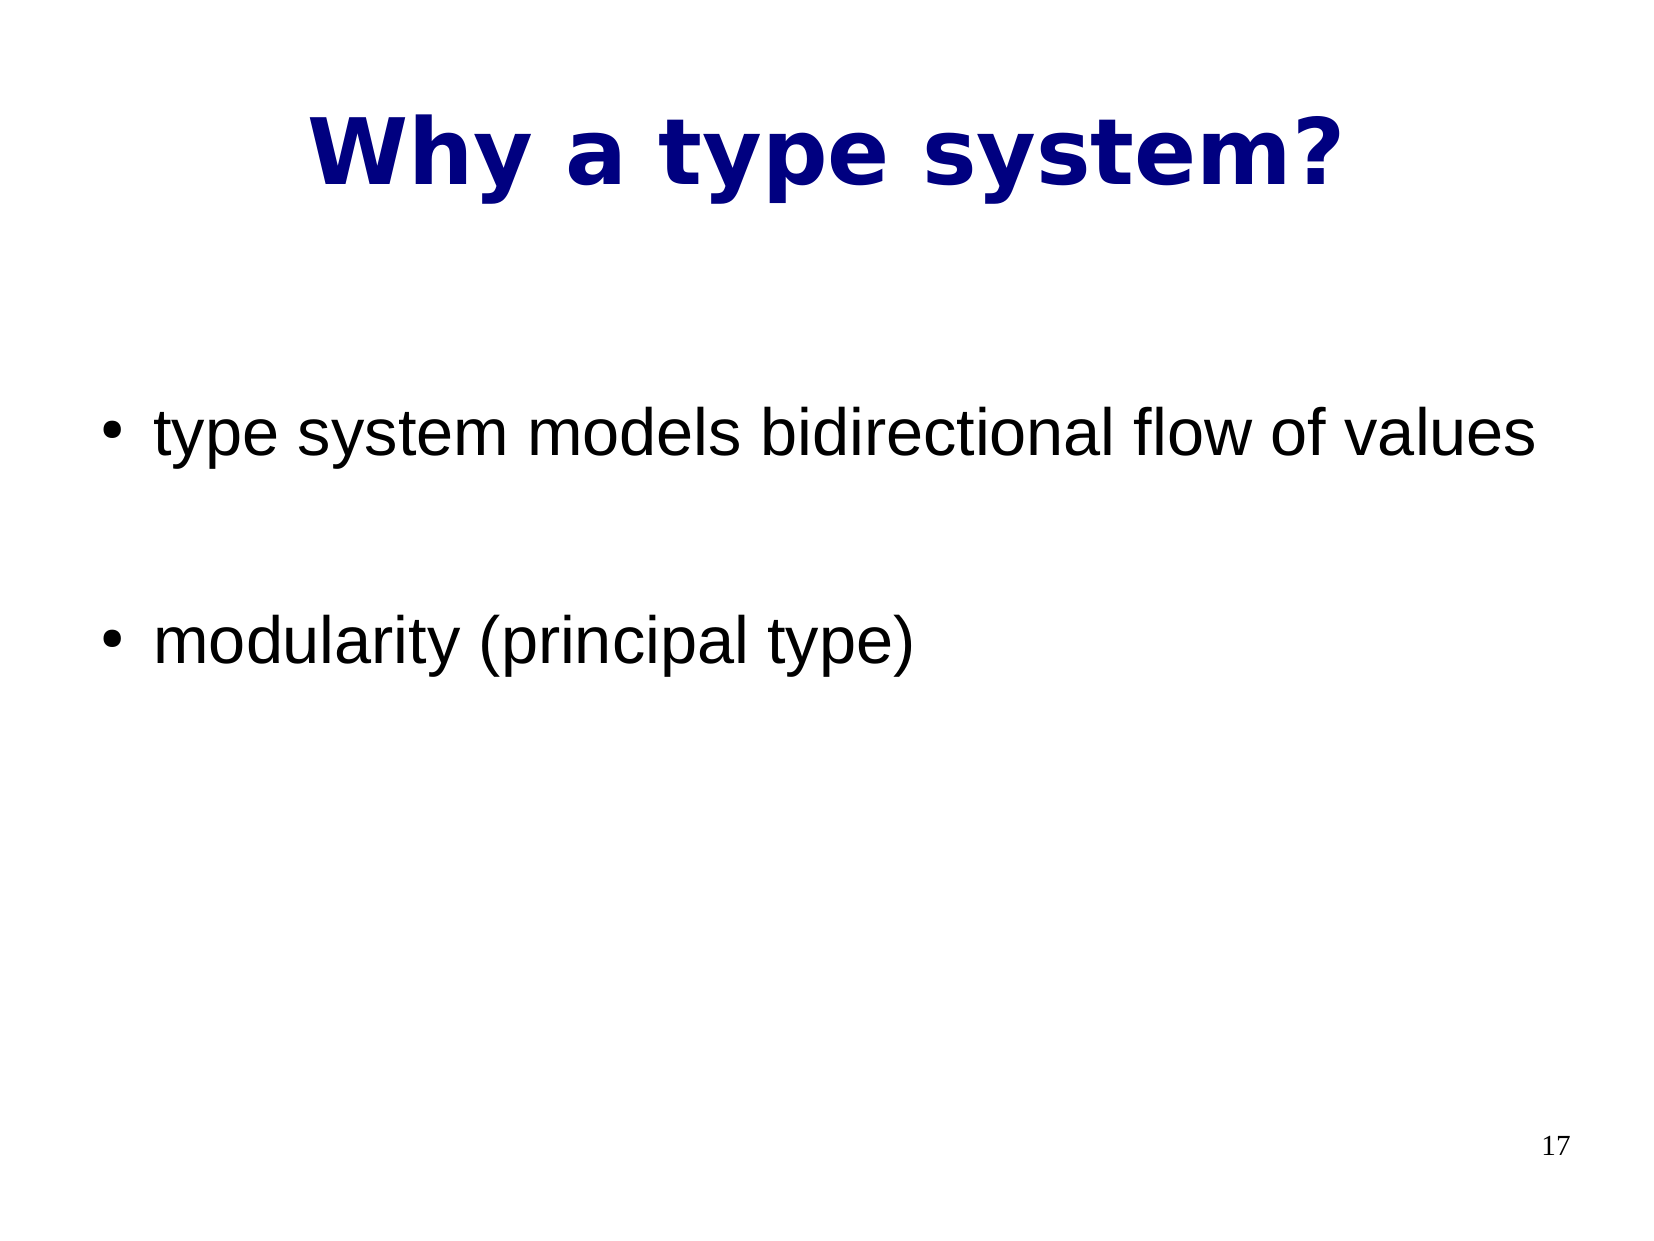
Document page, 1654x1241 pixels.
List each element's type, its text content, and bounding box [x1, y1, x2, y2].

list type system models bidirectional flow of values modularity (principal type) [82, 290, 1571, 1051]
title Why a type system? [82, 56, 1571, 250]
